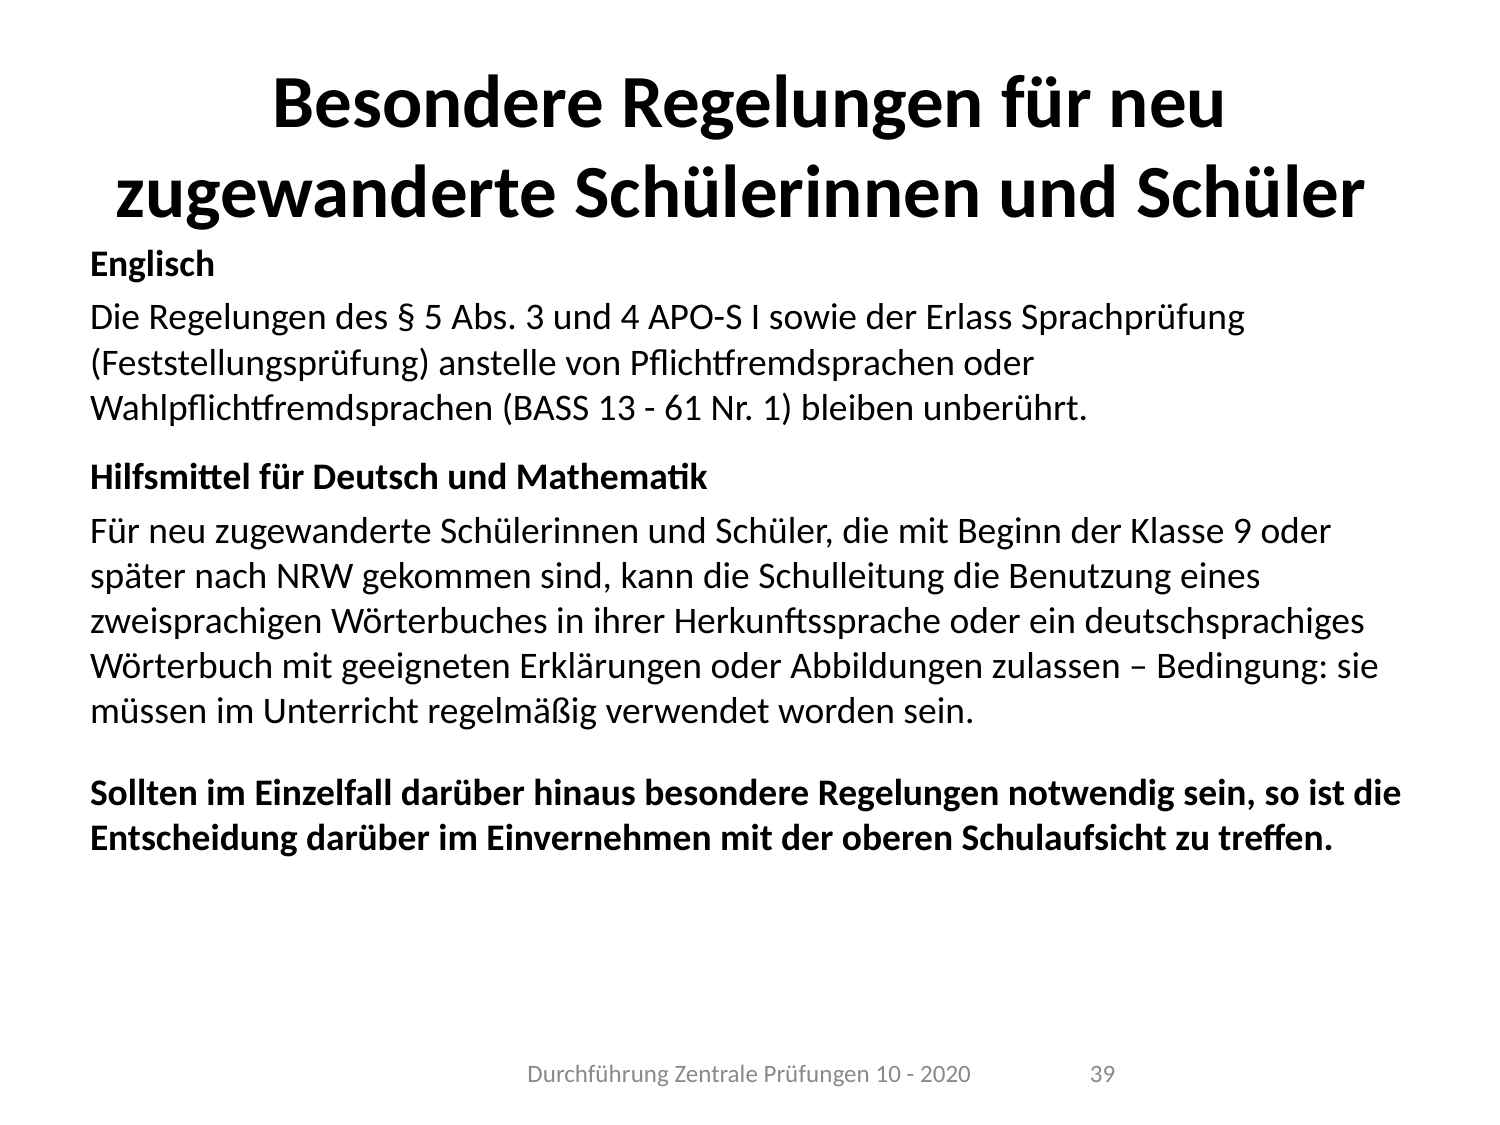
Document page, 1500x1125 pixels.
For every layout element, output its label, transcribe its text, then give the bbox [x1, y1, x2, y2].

text_box Durchführung Zentrale Prüfungen 10 - 2020 [512, 1042, 988, 1103]
title Besondere Regelungen für neu zugewanderte Schülerinnen und Schüler [75, 45, 1426, 209]
text_box 39 [1074, 1042, 1426, 1103]
list Englisch Die Regelungen des § 5 Abs. 3 und 4 APO-S I sowie der Erlass Sprachprüfung (Feststellungsprüfung) anstelle von Pflichtfremdsprachen oder Wahlpflichtfremdsprachen (BASS 13 - 61 Nr. 1) bleiben unberührt. Hilfsmittel für Deutsch und Mathematik Für neu zugewanderte Schülerinnen und Schüler, die mit Beginn der Klasse 9 oder später nach NRW gekommen sind, kann die Schulleitung die Benutzung eines zweisprachigen Wörterbuches in ihrer Herkunftssprache oder ein deutschsprachiges Wörterbuch mit geeigneten Erklärungen oder Abbildungen zulassen – Bedingung: sie müssen im Unterricht regelmäßig verwendet worden sein. Sollten im Einzelfall darüber hinaus besondere Regelungen notwendig sein, so ist die Entscheidung darüber im Einvernehmen mit der oberen Schulaufsicht zu treffen. [75, 231, 1426, 1005]
